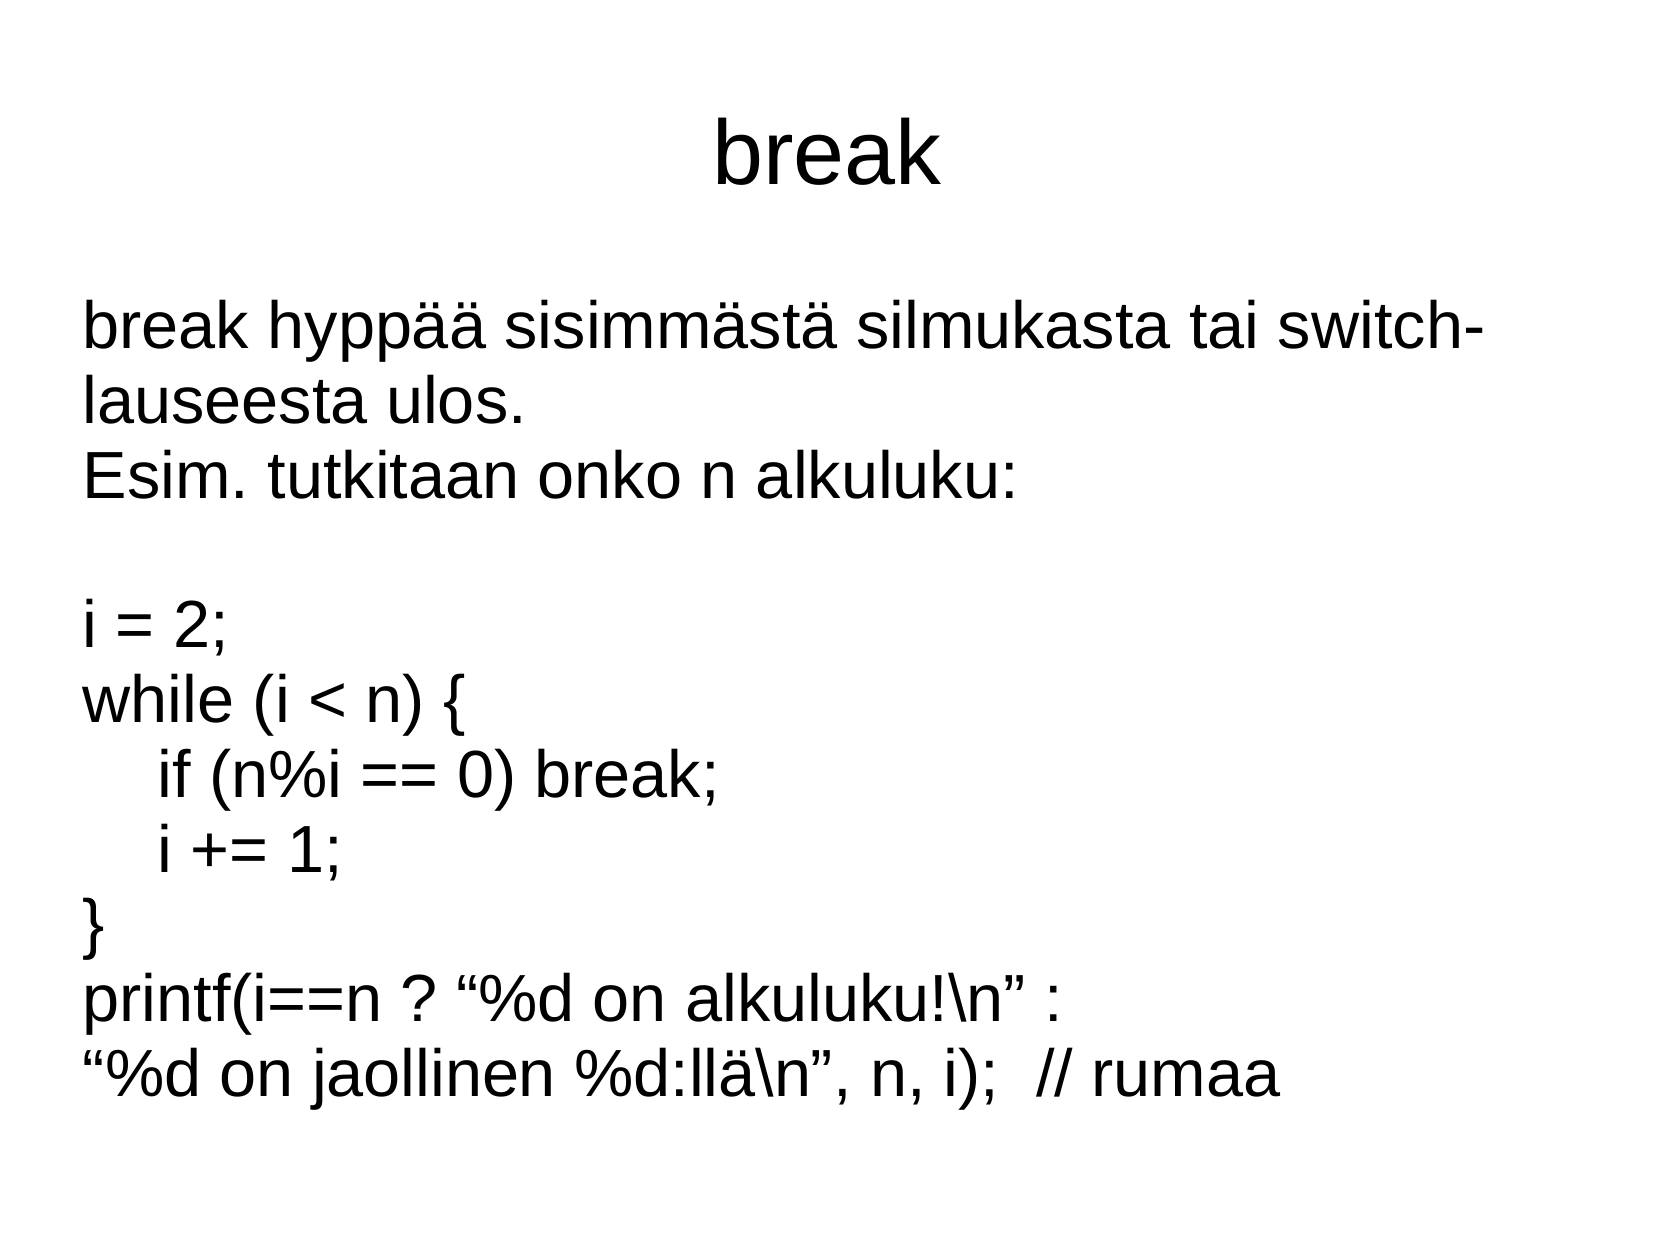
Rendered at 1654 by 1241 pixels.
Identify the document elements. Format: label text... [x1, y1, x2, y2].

title break [82, 56, 1571, 250]
subtitle break hyppää sisimmästä silmukasta tai switch-lauseesta ulos. Esim. tutkitaan onko n alkuluku: i = 2; while (i < n) { if (n%i == 0) break; i += 1; } printf(i==n ? “%d on alkuluku!\n” : “%d on jaollinen %d:llä\n”, n, i); // rumaa [82, 288, 1571, 1111]
